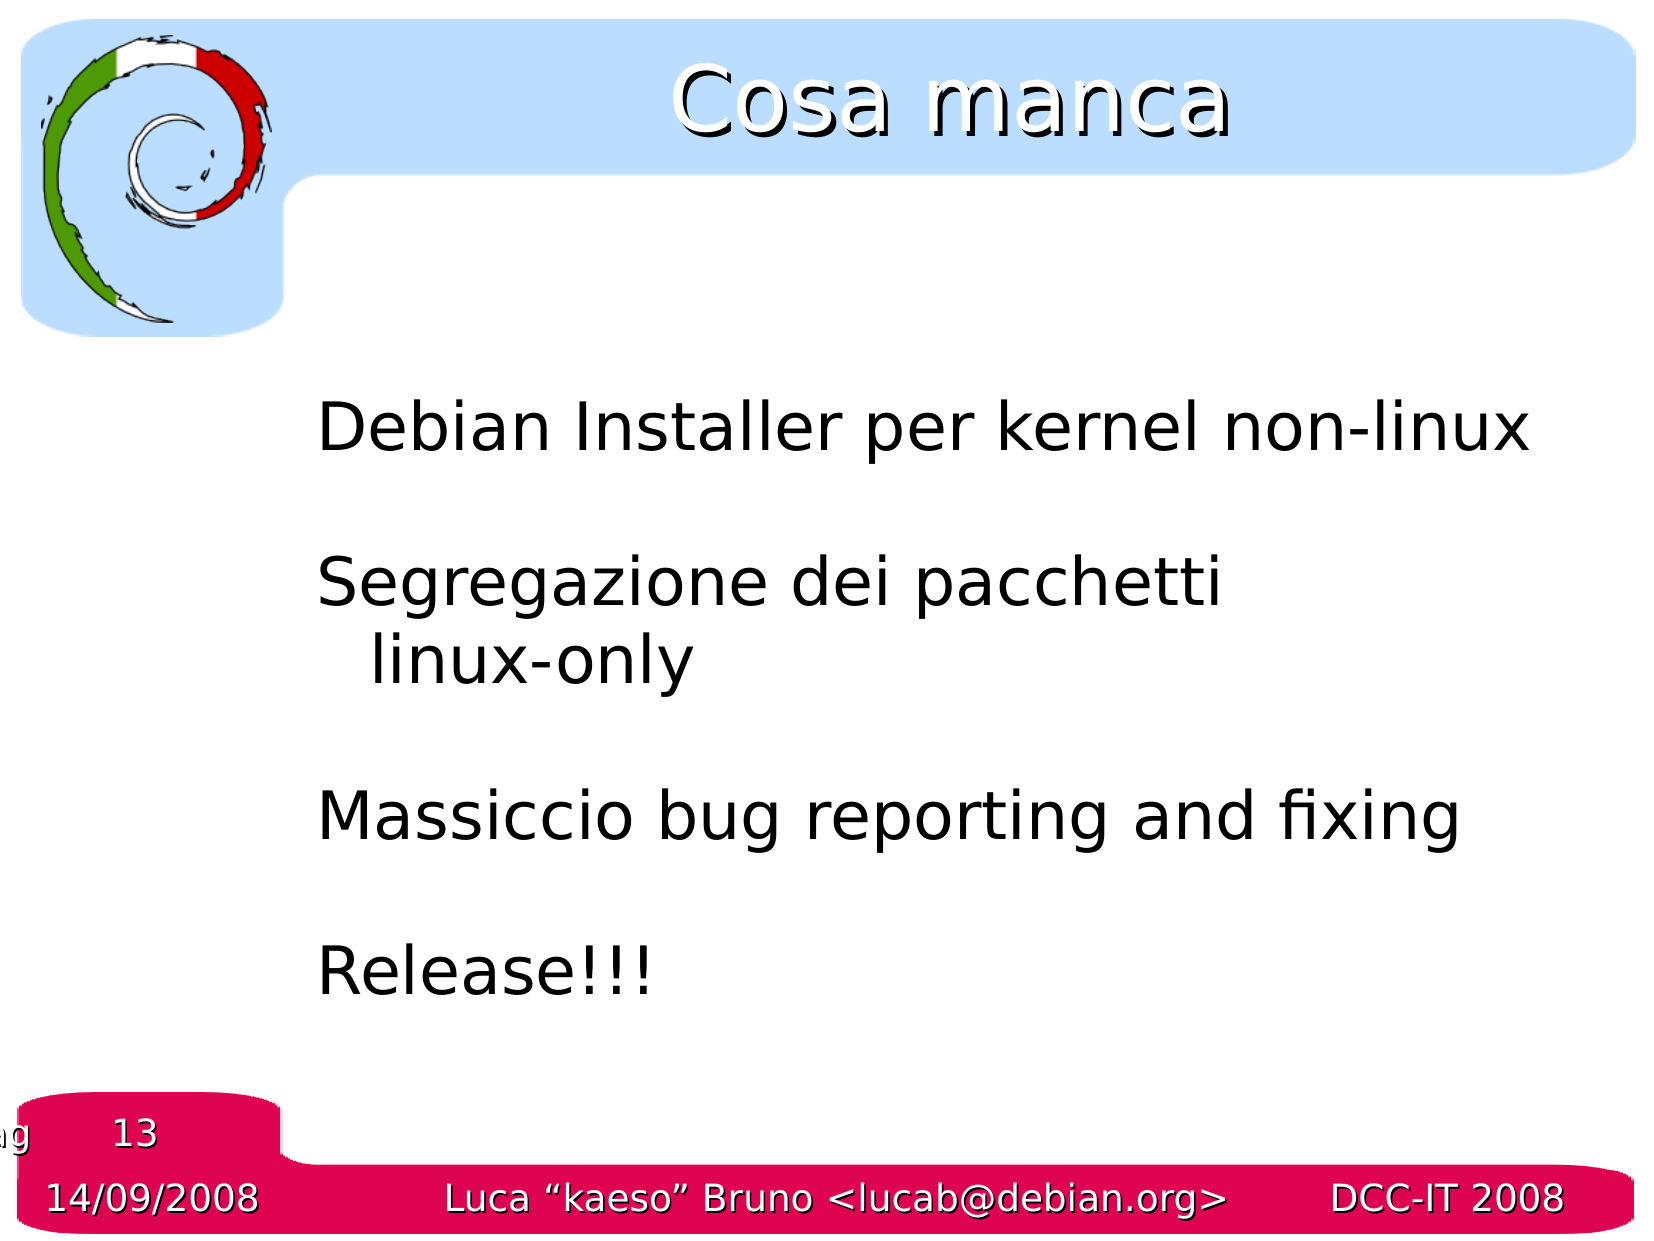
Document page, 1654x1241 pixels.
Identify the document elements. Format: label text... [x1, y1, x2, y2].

text_box Pag <numero> [29, 1104, 255, 1178]
subtitle Debian Installer per kernel non-linux Segregazione dei pacchetti linux-only Massiccio bug reporting and fixing Release!!! [295, 297, 1571, 1102]
picture [17, 1151, 29, 1234]
text_box Luca “kaeso” Bruno <lucab@debian.org> DCC-IT 2008 [428, 1169, 1581, 1241]
picture [21, 19, 1636, 337]
title Cosa manca [265, 3, 1636, 196]
text_box 14/09/2008 [29, 1169, 284, 1241]
picture [17, 1130, 24, 1143]
picture [17, 1092, 1634, 1234]
